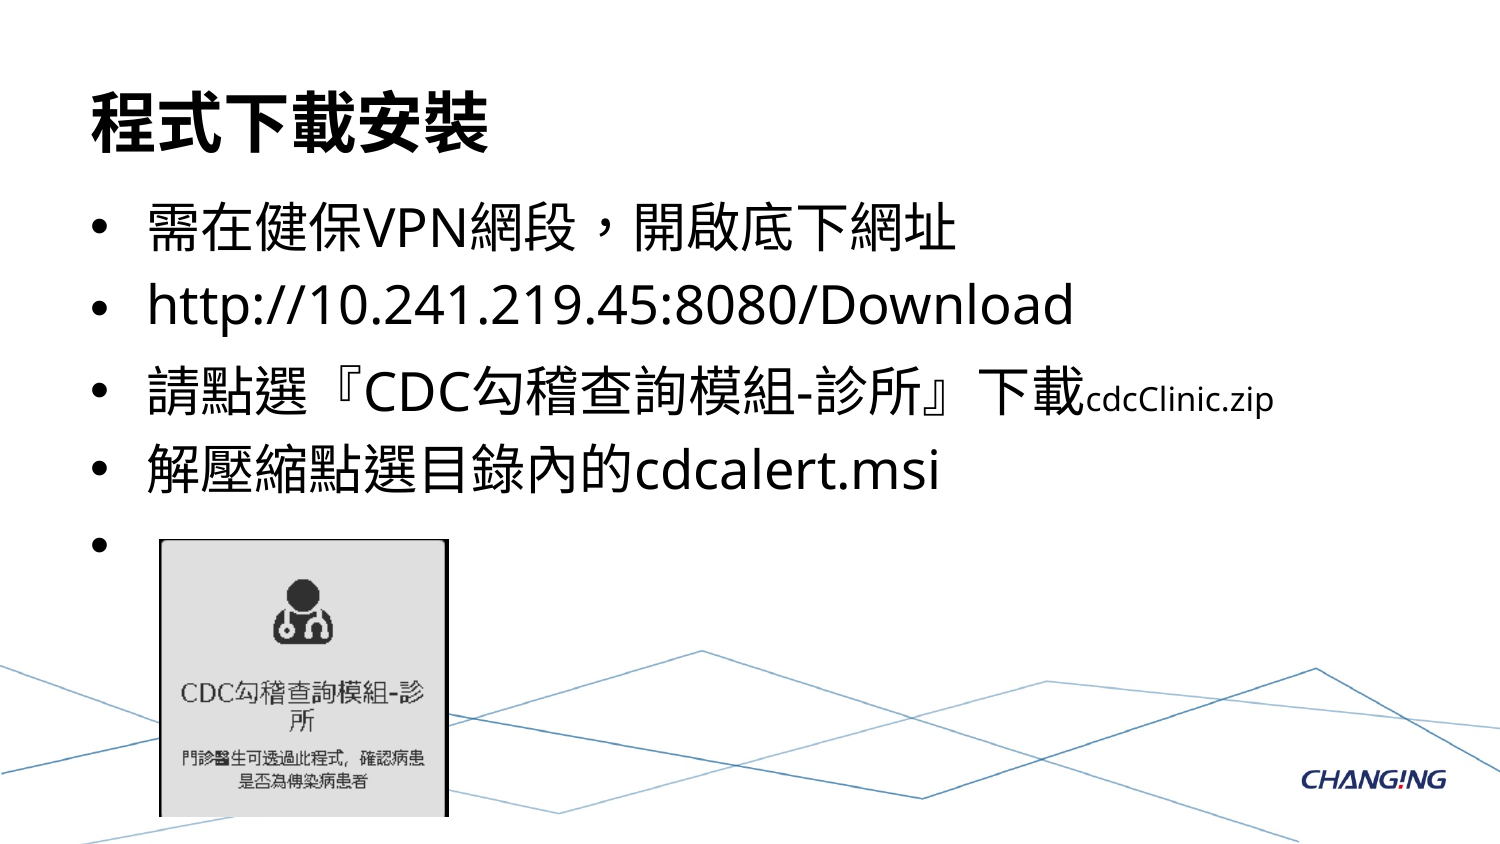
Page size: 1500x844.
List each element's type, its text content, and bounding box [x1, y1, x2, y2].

list 需在健保VPN網段，開啟底下網址 http://10.241.219.45:8080/Download 請點選『CDC勾稽查詢模組-診所』下載cdcClinic.zip 解壓縮點選目錄內的cdcalert.msi [75, 185, 1426, 743]
title 程式下載安裝 [75, 67, 1426, 175]
picture [0, 0, 1500, 844]
